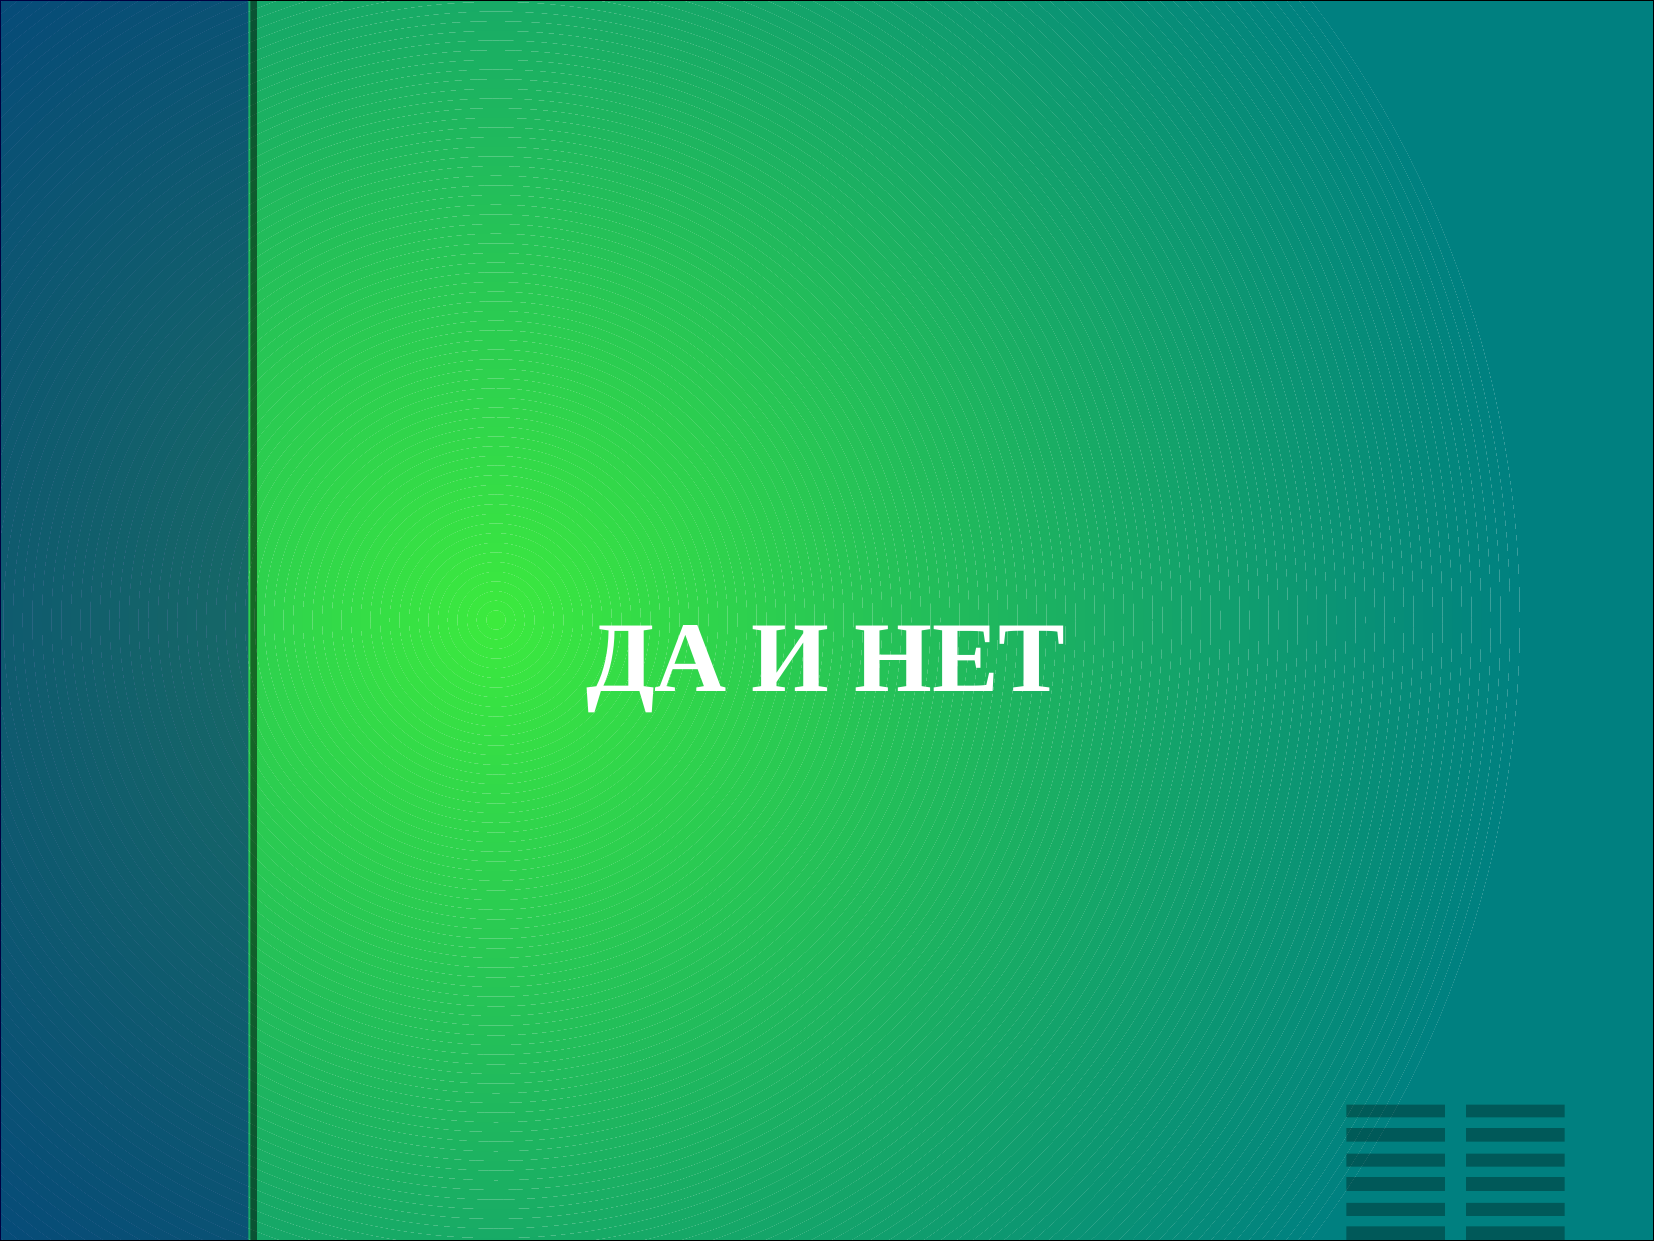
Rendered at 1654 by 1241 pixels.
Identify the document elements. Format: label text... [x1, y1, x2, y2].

subtitle ДА И НЕТ [119, 112, 1533, 1204]
